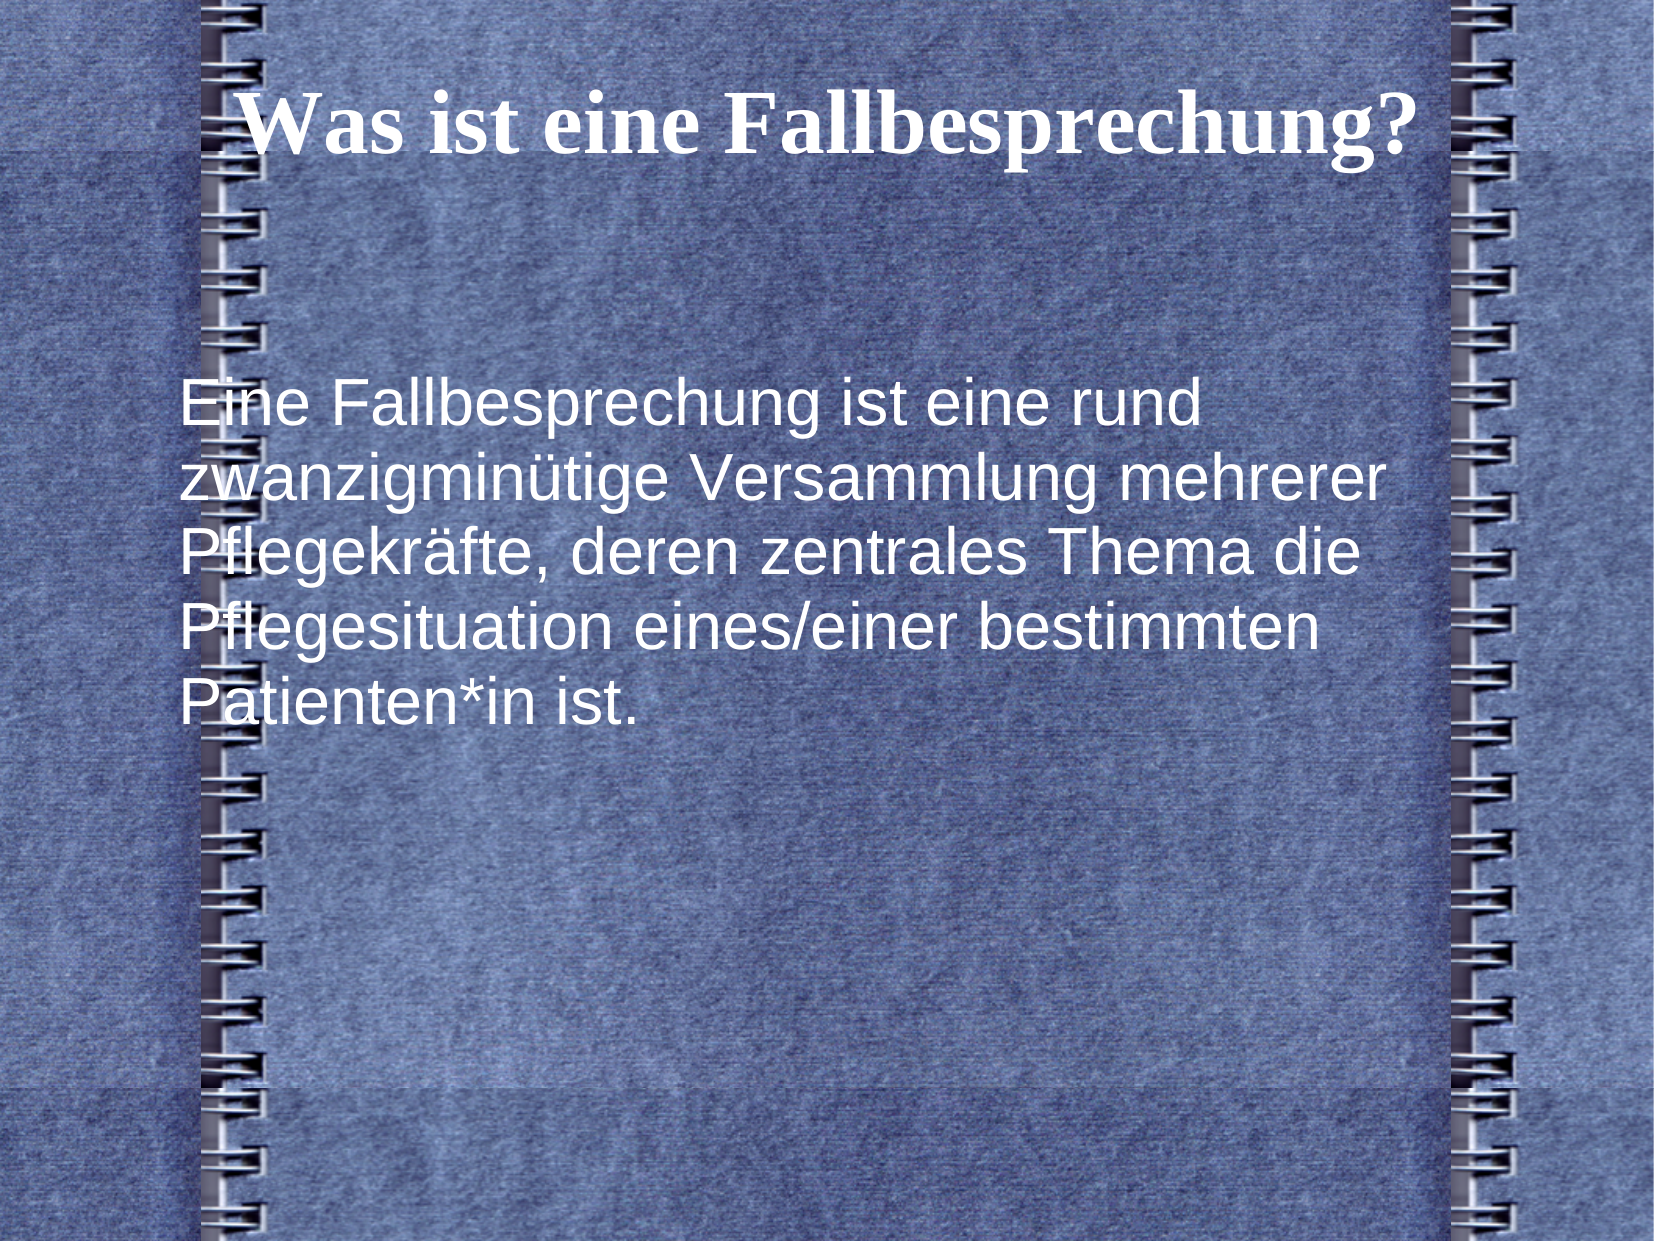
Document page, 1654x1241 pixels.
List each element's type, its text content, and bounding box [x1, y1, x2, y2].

title Was ist eine Fallbesprechung? [121, 19, 1534, 227]
picture [0, 0, 1654, 1241]
list Eine Fallbesprechung ist eine rund zwanzigminütige Versammlung mehrerer Pflegekräfte, deren zentrales Thema die Pflegesituation eines/einer bestimmten Patienten*in ist. [178, 364, 1570, 1241]
